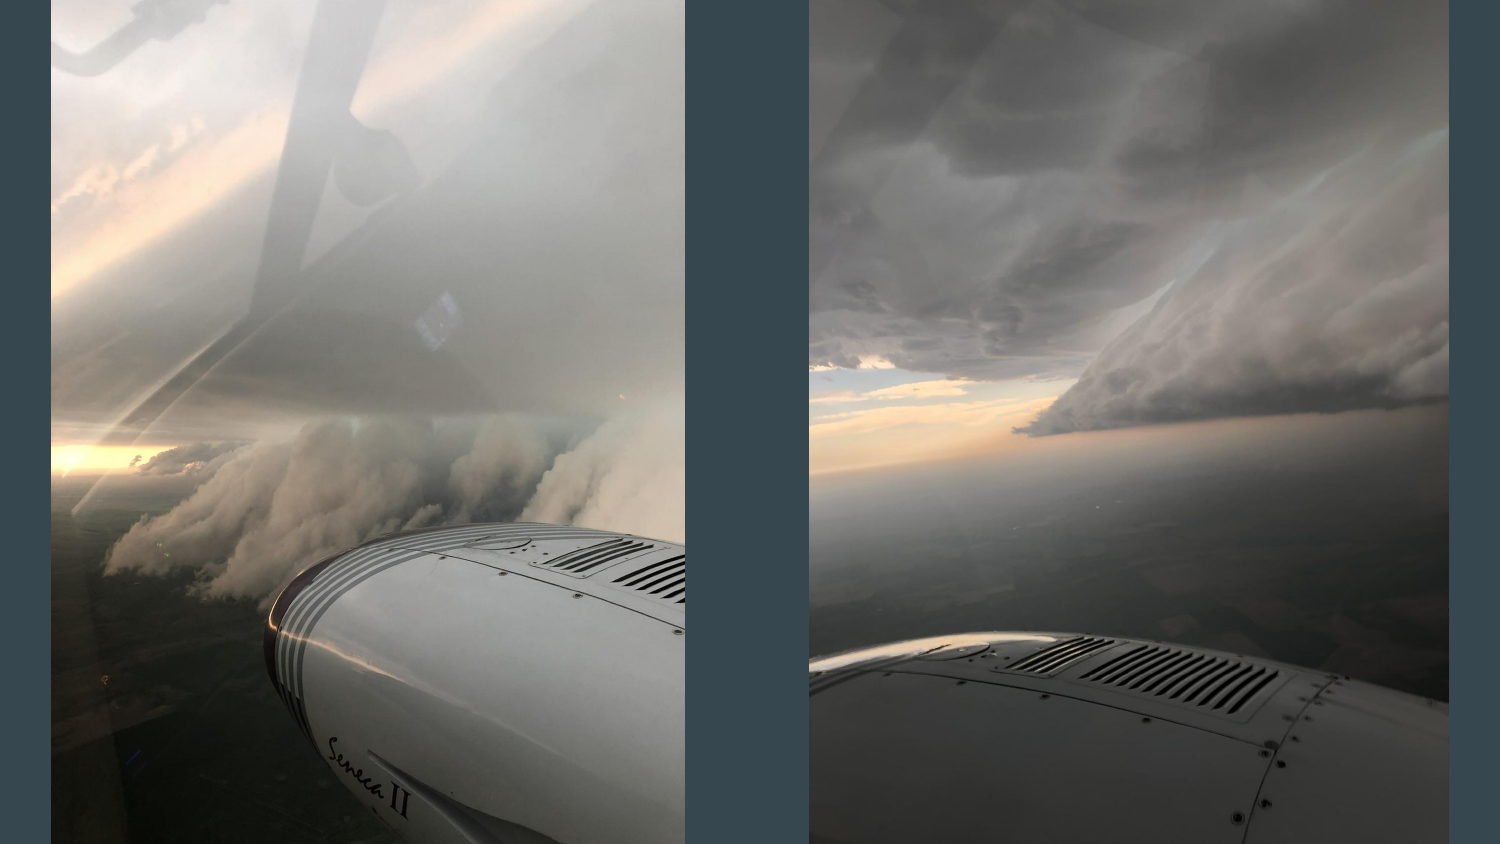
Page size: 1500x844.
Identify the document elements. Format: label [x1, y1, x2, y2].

picture [809, 0, 1449, 844]
picture [51, 0, 685, 844]
